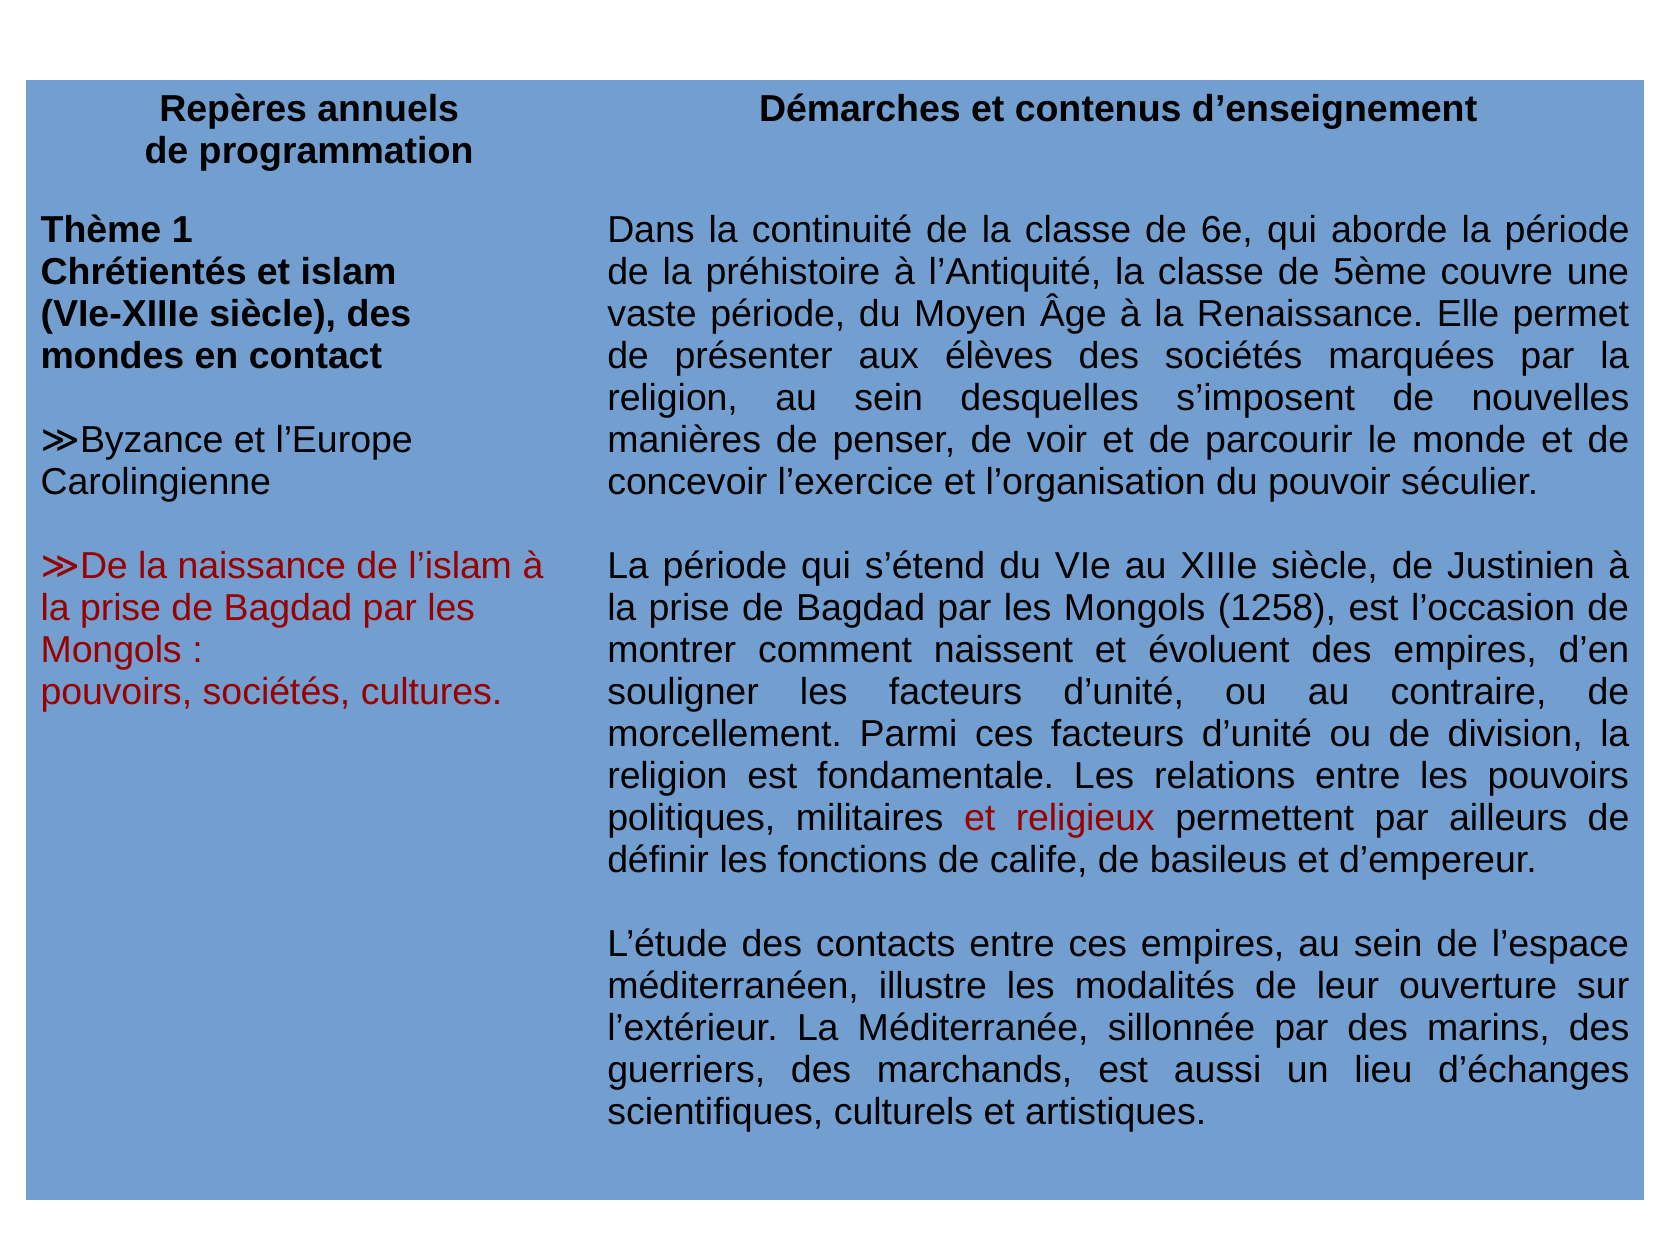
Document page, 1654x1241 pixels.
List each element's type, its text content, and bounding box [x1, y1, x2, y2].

table_header Démarches et contenus d’enseignement [593, 80, 1644, 201]
table_cell Thème 1 Chrétientés et islam (VIe-XIIIe siècle), des mondes en contact ≫Byzance et l’Europe Carolingienne ≫De la naissance de l’islam à la prise de Bagdad par les Mongols : pouvoirs, sociétés, cultures. [26, 201, 593, 1200]
table_header Repères annuels de programmation [26, 80, 593, 201]
table_cell Dans la continuité de la classe de 6e, qui aborde la période de la préhistoire à l’Antiquité, la classe de 5ème couvre une vaste période, du Moyen Âge à la Renaissance. Elle permet de présenter aux élèves des sociétés marquées par la religion, au sein desquelles s’imposent de nouvelles manières de penser, de voir et de parcourir le monde et de concevoir l’exercice et l’organisation du pouvoir séculier. La période qui s’étend du VIe au XIIIe siècle, de Justinien à la prise de Bagdad par les Mongols (1258), est l’occasion de montrer comment naissent et évoluent des empires, d’en souligner les facteurs d’unité, ou au contraire, de morcellement. Parmi ces facteurs d’unité ou de division, la religion est fondamentale. Les relations entre les pouvoirs politiques, militaires et religieux permettent par ailleurs de définir les fonctions de calife, de basileus et d’empereur. L’étude des contacts entre ces empires, au sein de l’espace méditerranéen, illustre les modalités de leur ouverture sur l’extérieur. La Méditerranée, sillonnée par des marins, des guerriers, des marchands, est aussi un lieu d’échanges scientifiques, culturels et artistiques. [593, 201, 1644, 1200]
